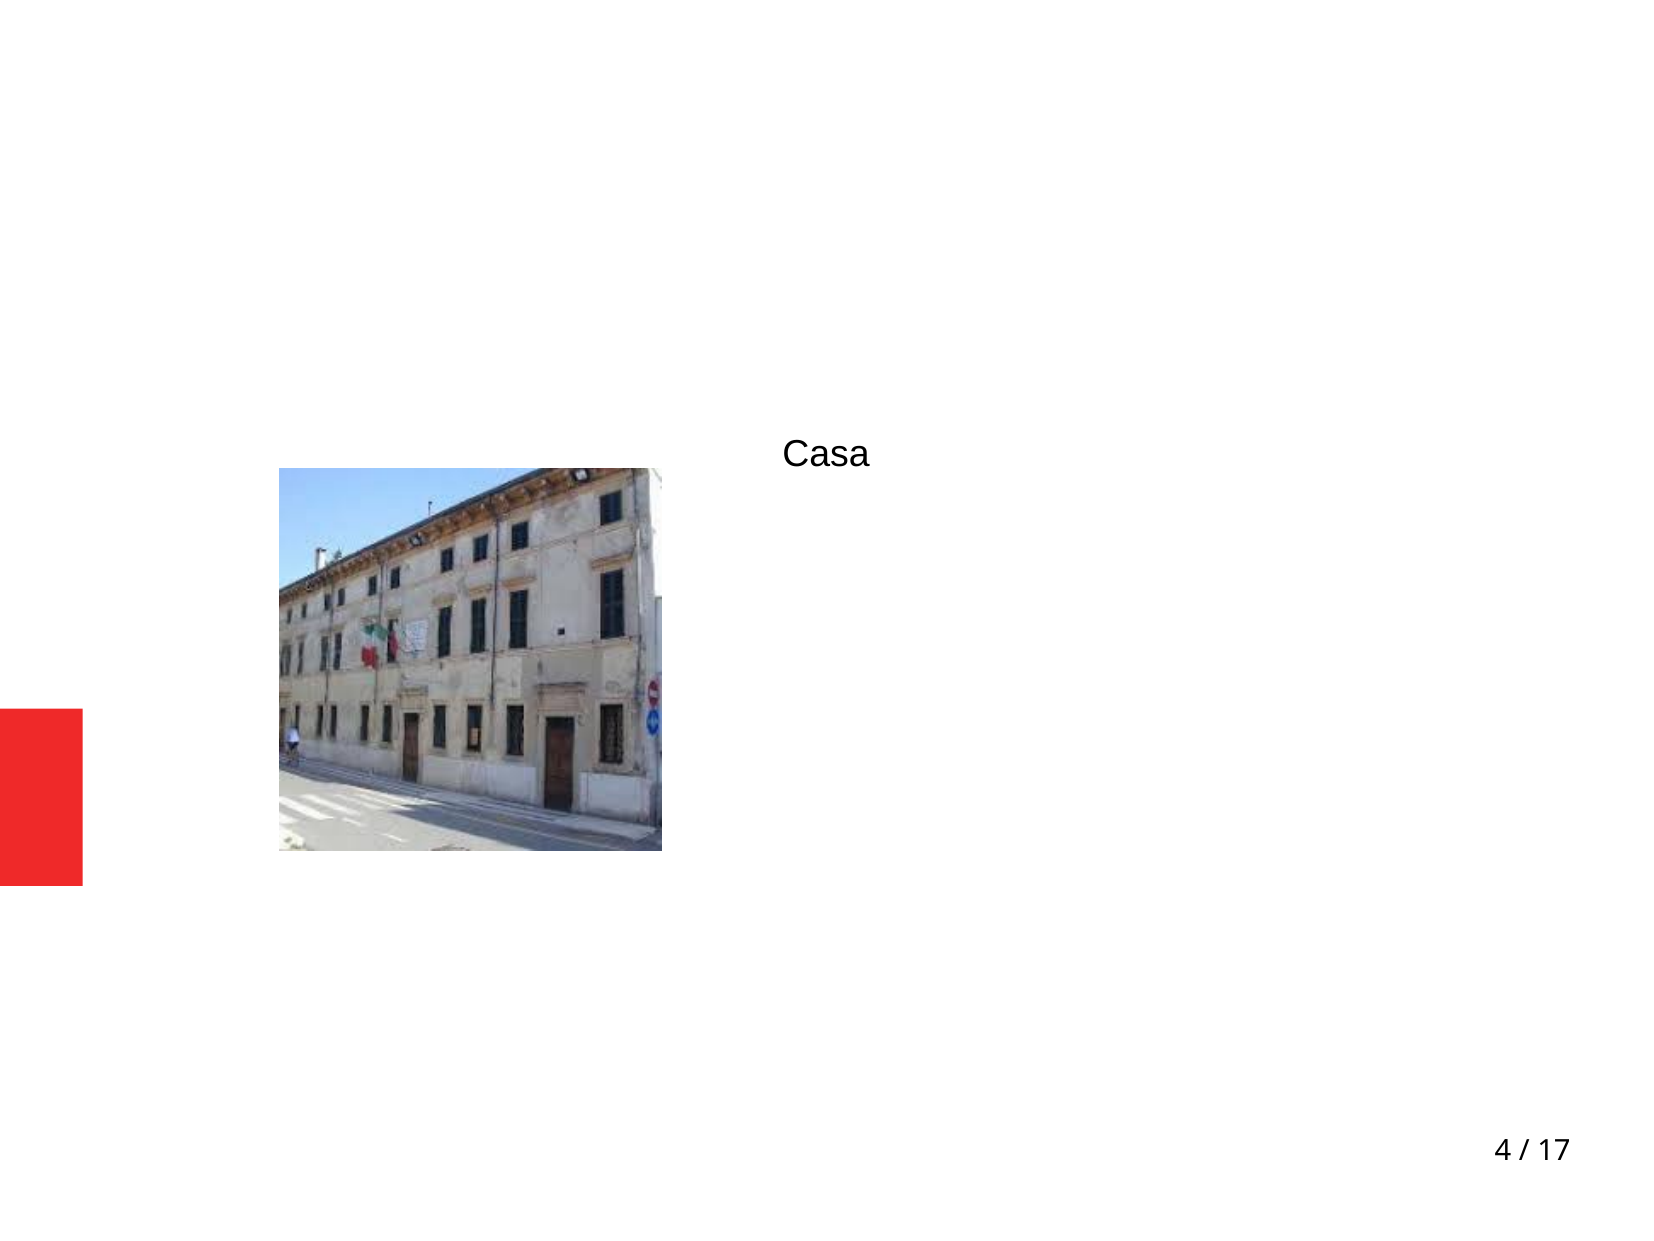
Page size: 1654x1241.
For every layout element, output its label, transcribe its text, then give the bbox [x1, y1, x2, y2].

text_box Casa [767, 425, 1465, 483]
picture [279, 468, 662, 851]
